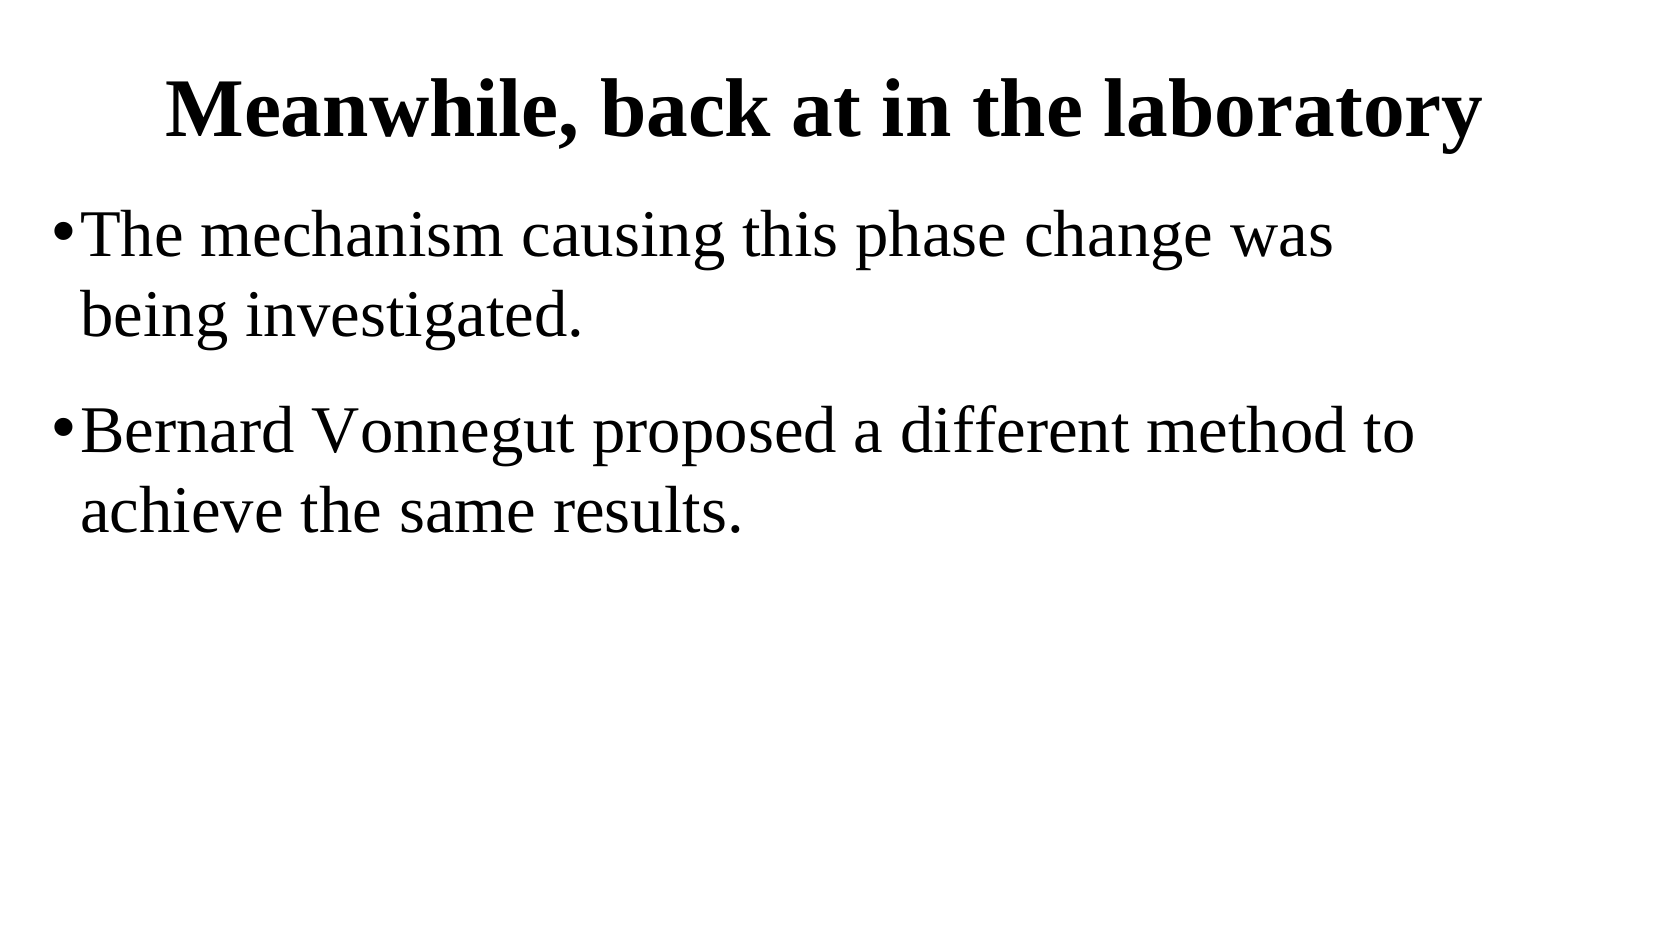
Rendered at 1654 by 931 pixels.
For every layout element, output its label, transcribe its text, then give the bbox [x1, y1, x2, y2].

list The mechanism causing this phase change was being investigated. Bernard Vonnegut proposed a different method to achieve the same results. [36, 182, 1464, 773]
title Meanwhile, back at in the laboratory [0, 19, 1651, 200]
